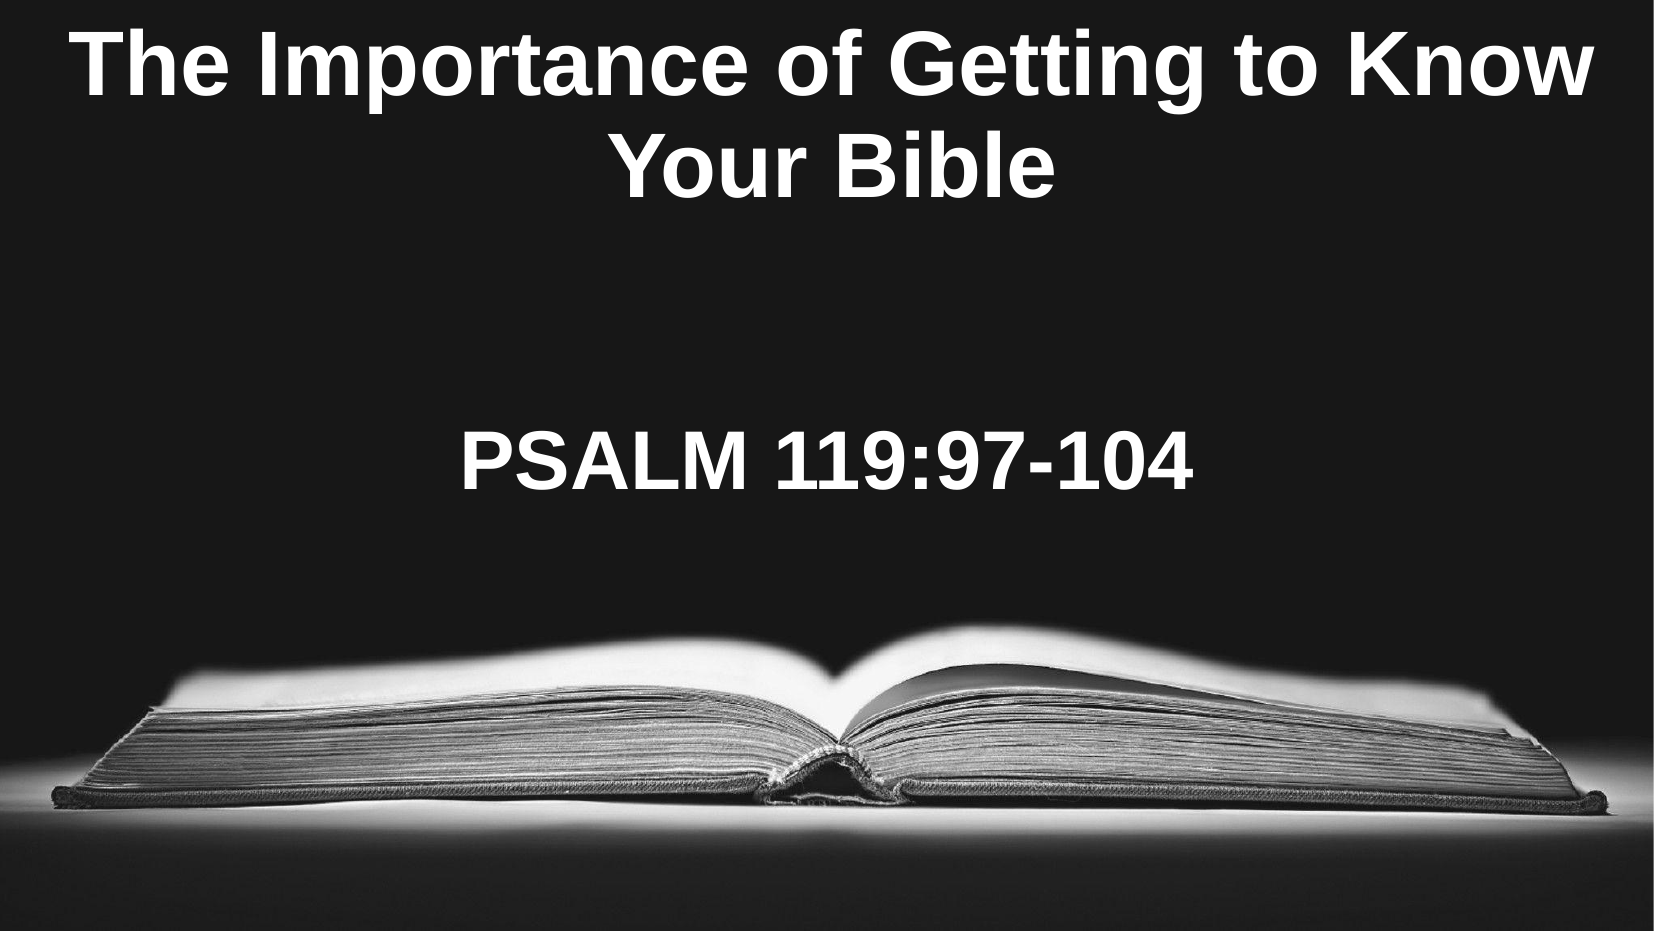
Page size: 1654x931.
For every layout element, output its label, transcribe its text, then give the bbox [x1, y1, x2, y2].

subtitle PSALM 119:97-104 [82, 217, 1571, 706]
picture [0, 0, 1654, 931]
title The Importance of Getting to Know Your Bible [30, 12, 1636, 218]
